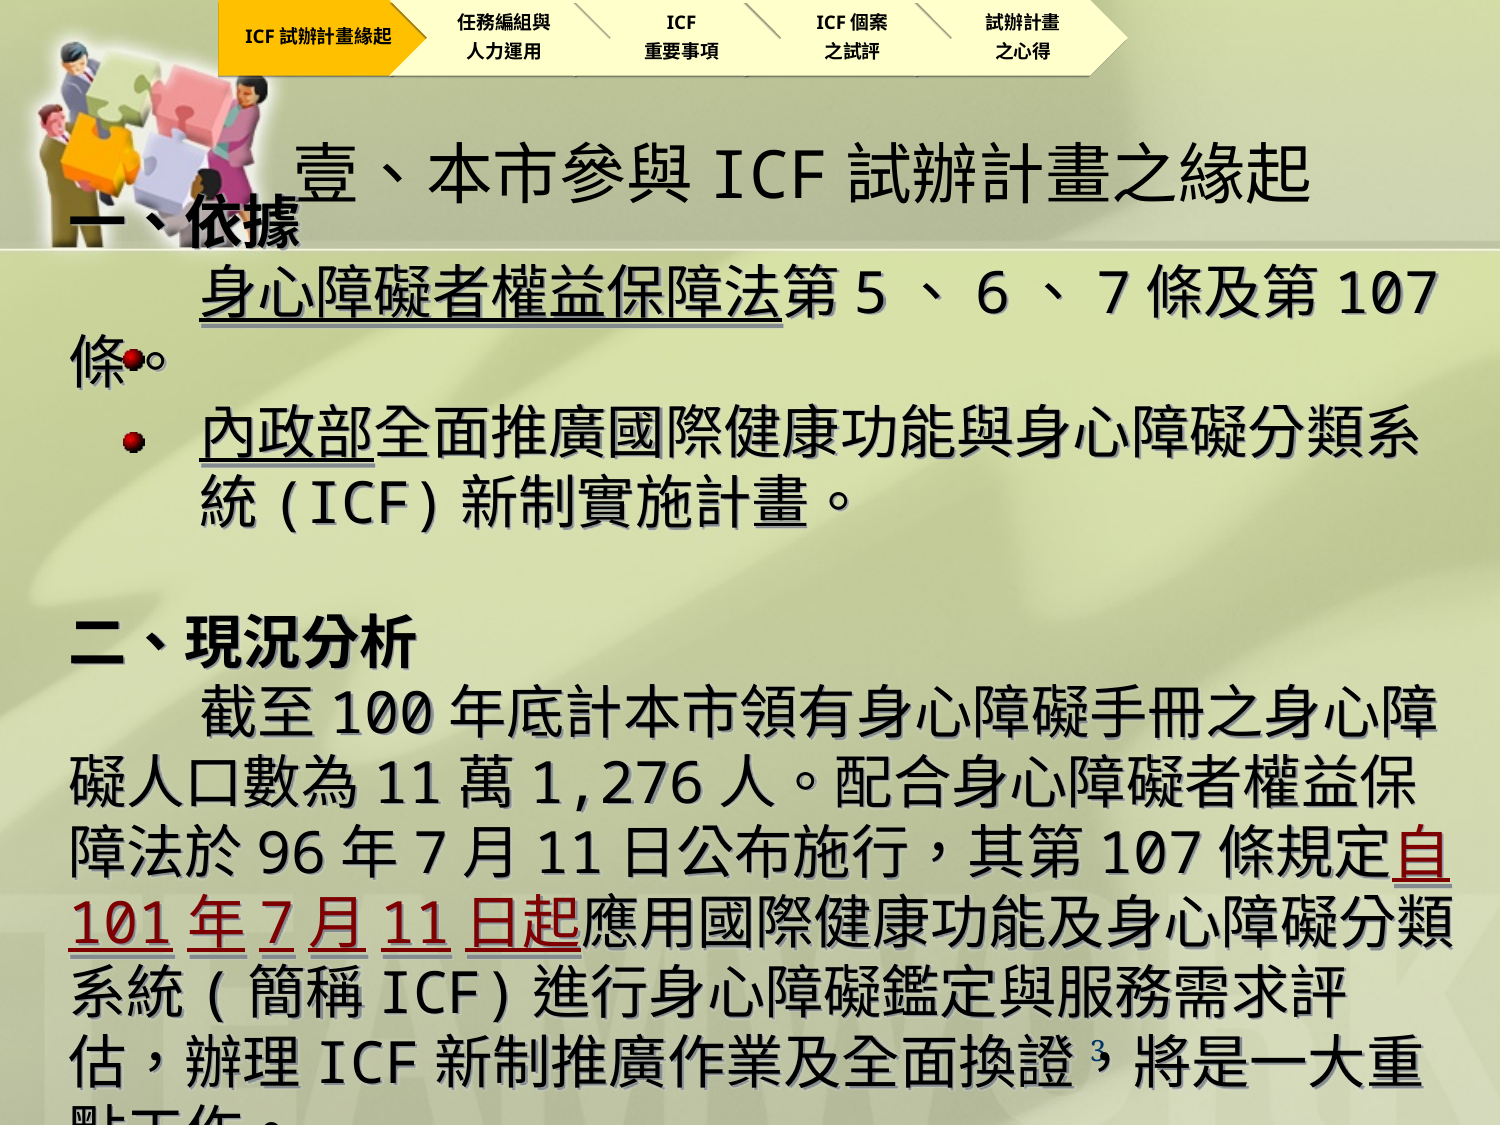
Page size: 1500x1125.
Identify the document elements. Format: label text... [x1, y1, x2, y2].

text_box 試辦計畫 之心得 [914, 0, 1128, 76]
text_box ICF個案 之試評 [743, 0, 951, 76]
picture [123, 432, 145, 453]
picture [123, 350, 145, 371]
text_box ICF 重要事項 [573, 0, 780, 76]
text_box 任務編組與 人力運用 [389, 0, 610, 76]
text_box 一、依據 身心障礙者權益保障法第5、6、7條及第107條。 內政部全面推廣國際健康功能與身心障礙分類系 統(ICF)新制實施計畫。 二、現況分析 截至100年底計本市領有身心障礙手冊之身心障礙人口數為11萬1,276人。配合身心障礙者權益保障法於96年7月11日公布施行，其第107條規定自101年7月11日起應用國際健康功能及身心障礙分類系統(簡稱ICF)進行身心障礙鑑定與服務需求評估，辦理ICF新制推廣作業及全面換證，將是一大重點工作。 [53, 178, 1471, 1125]
text_box ICF試辦計畫緣起 [218, 0, 426, 76]
title 壹、本市參與ICF試辦計畫之緣起 [277, 78, 1454, 178]
